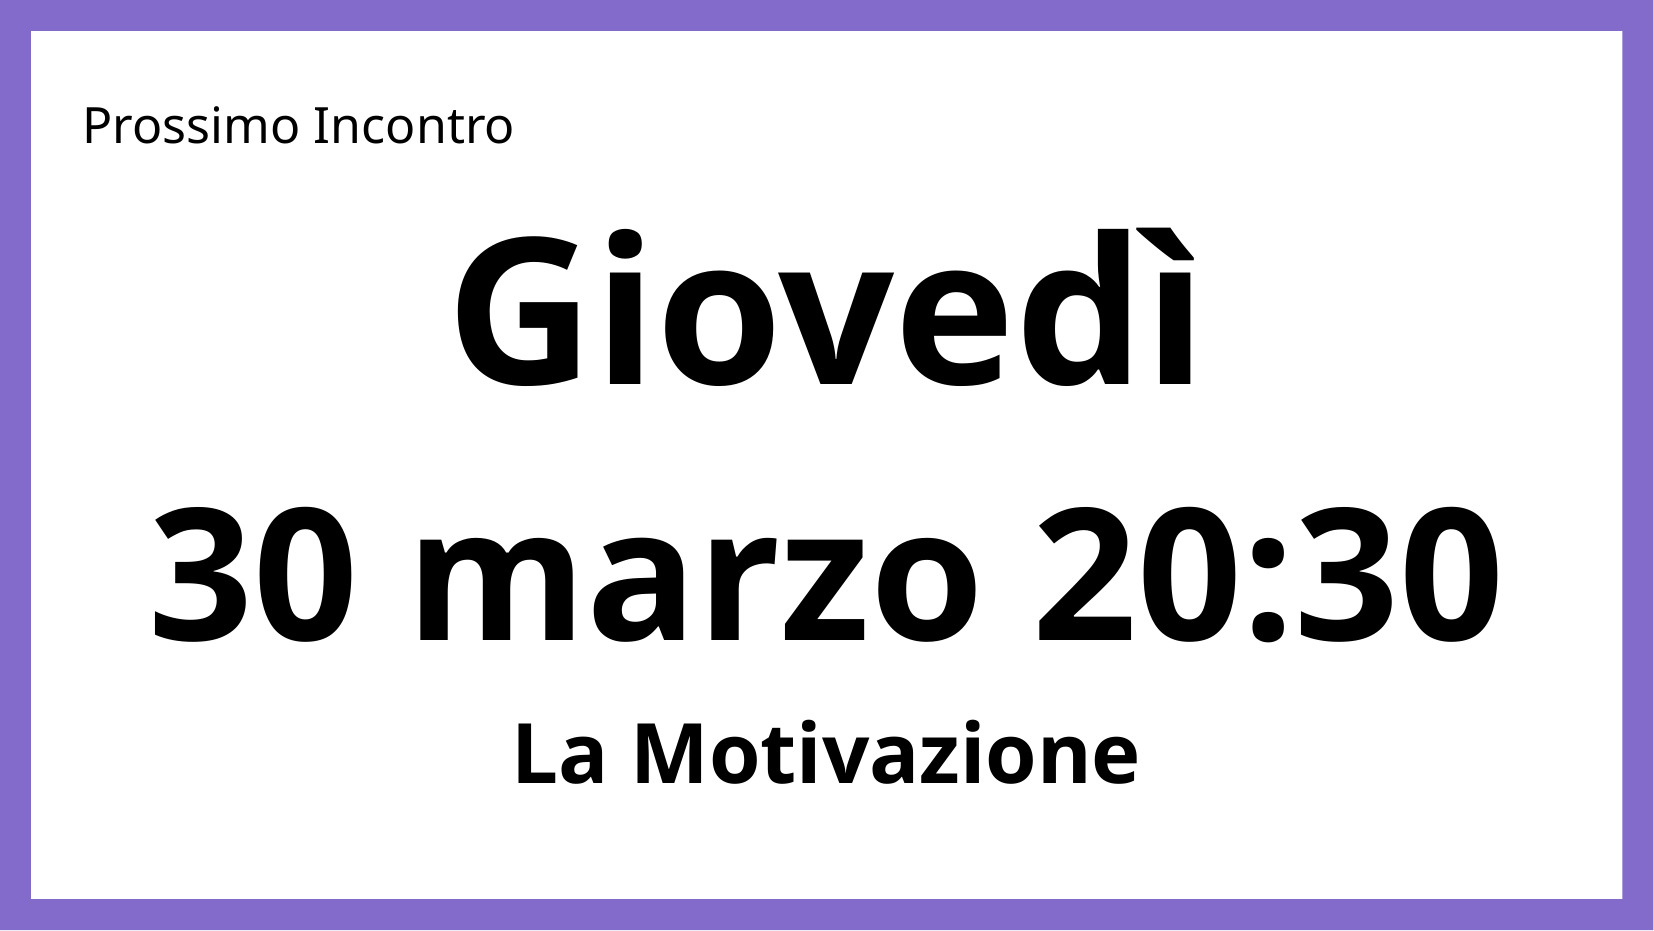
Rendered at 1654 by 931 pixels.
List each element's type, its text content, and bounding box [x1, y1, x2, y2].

subtitle Giovedì 30 marzo 20:30 La Motivazione [82, 197, 1571, 778]
title Prossimo Incontro [82, 74, 1094, 174]
